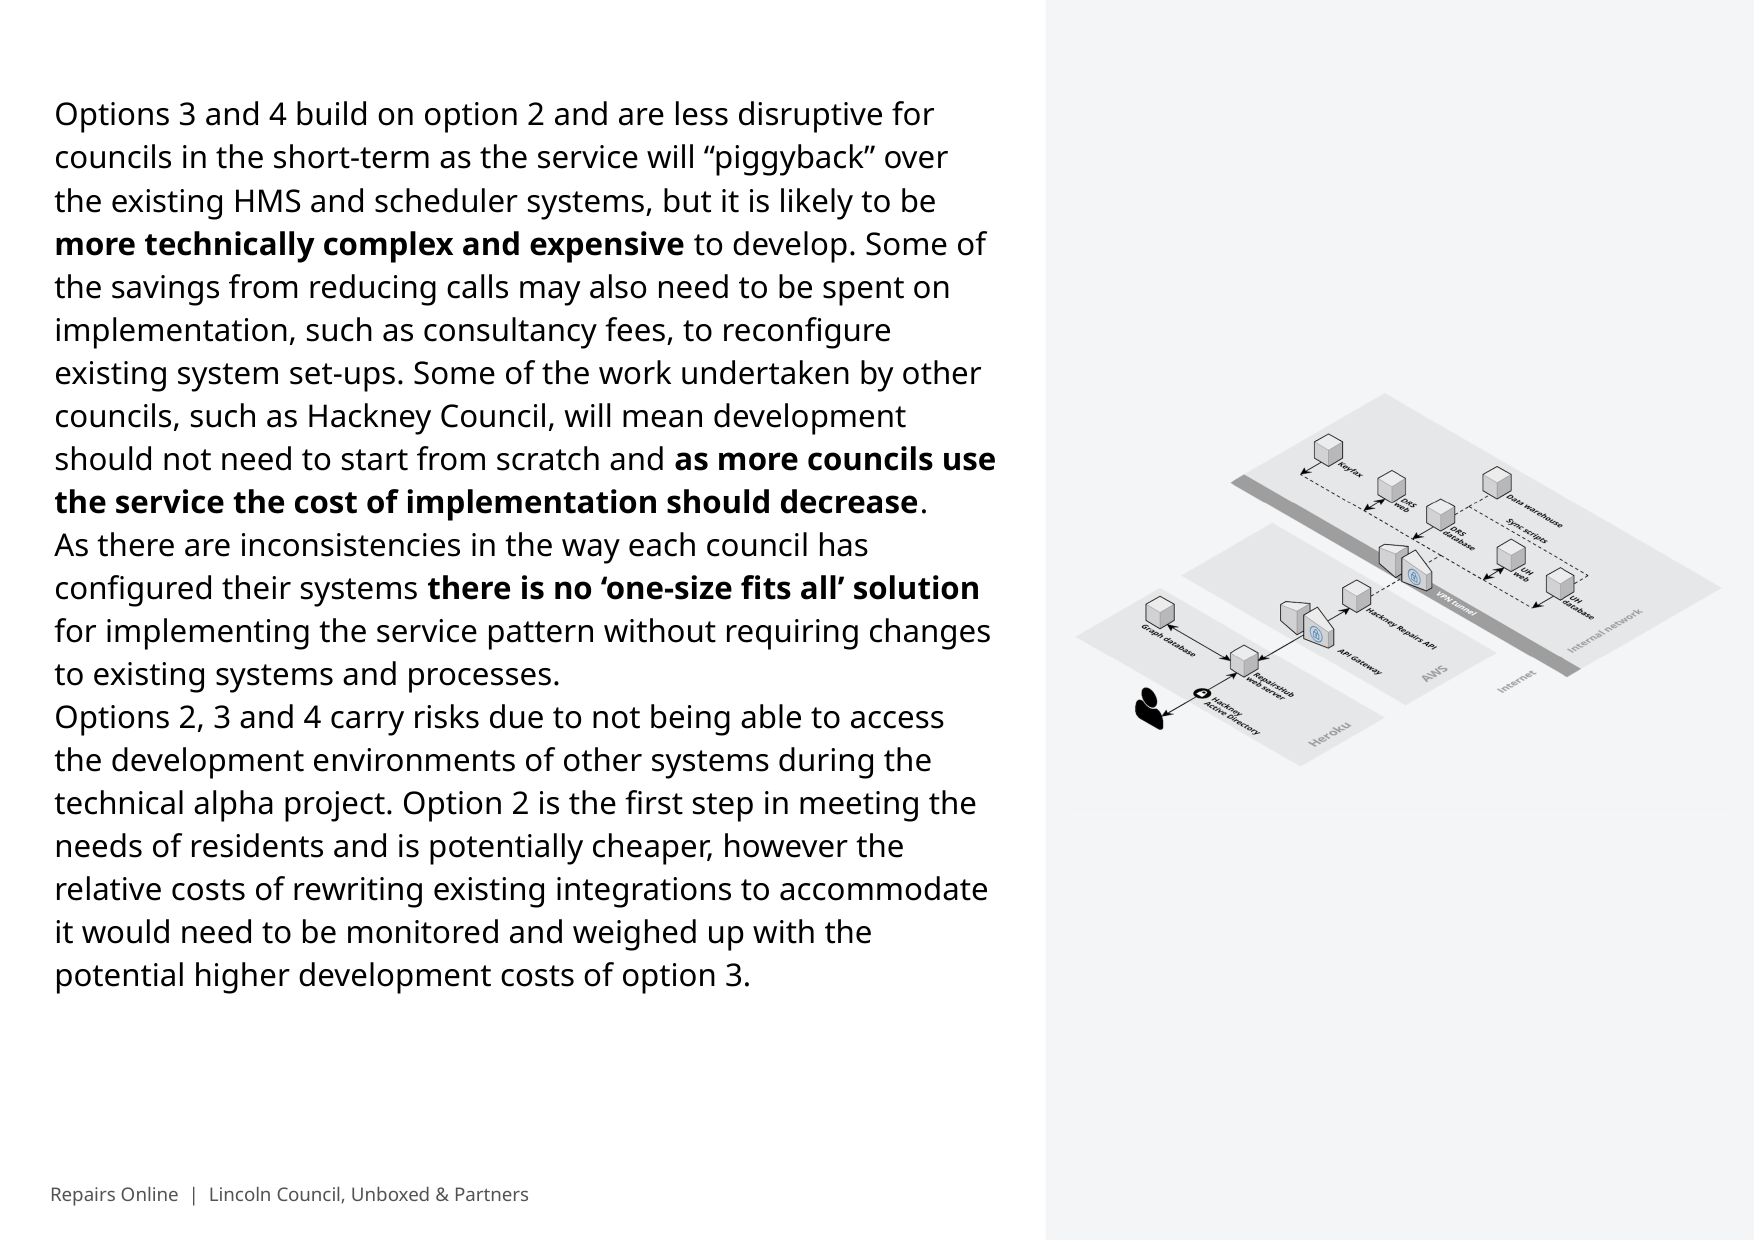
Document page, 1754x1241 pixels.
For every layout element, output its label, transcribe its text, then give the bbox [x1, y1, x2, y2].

picture [1069, 349, 1728, 810]
title Options 3 and 4 build on option 2 and are less disruptive for councils in the short-term as the service will “piggyback” over the existing HMS and scheduler systems, but it is likely to be more technically complex and expensive to develop. Some of the savings from reducing calls may also need to be spent on implementation, such as consultancy fees, to reconfigure existing system set-ups. Some of the work undertaken by other councils, such as Hackney Council, will mean development should not need to start from scratch and as more councils use the service the cost of implementation should decrease. As there are inconsistencies in the way each council has configured their systems there is no ‘one-size fits all’ solution for implementing the service pattern without requiring changes to existing systems and processes. Options 2, 3 and 4 carry risks due to not being able to access the development environments of other systems during the technical alpha project. Option 2 is the first step in meeting the needs of residents and is potentially cheaper, however the relative costs of rewriting existing integrations to accommodate it would need to be monitored and weighed up with the potential higher development costs of option 3. [35, 69, 1022, 1146]
text_box [1045, 0, 1754, 1241]
